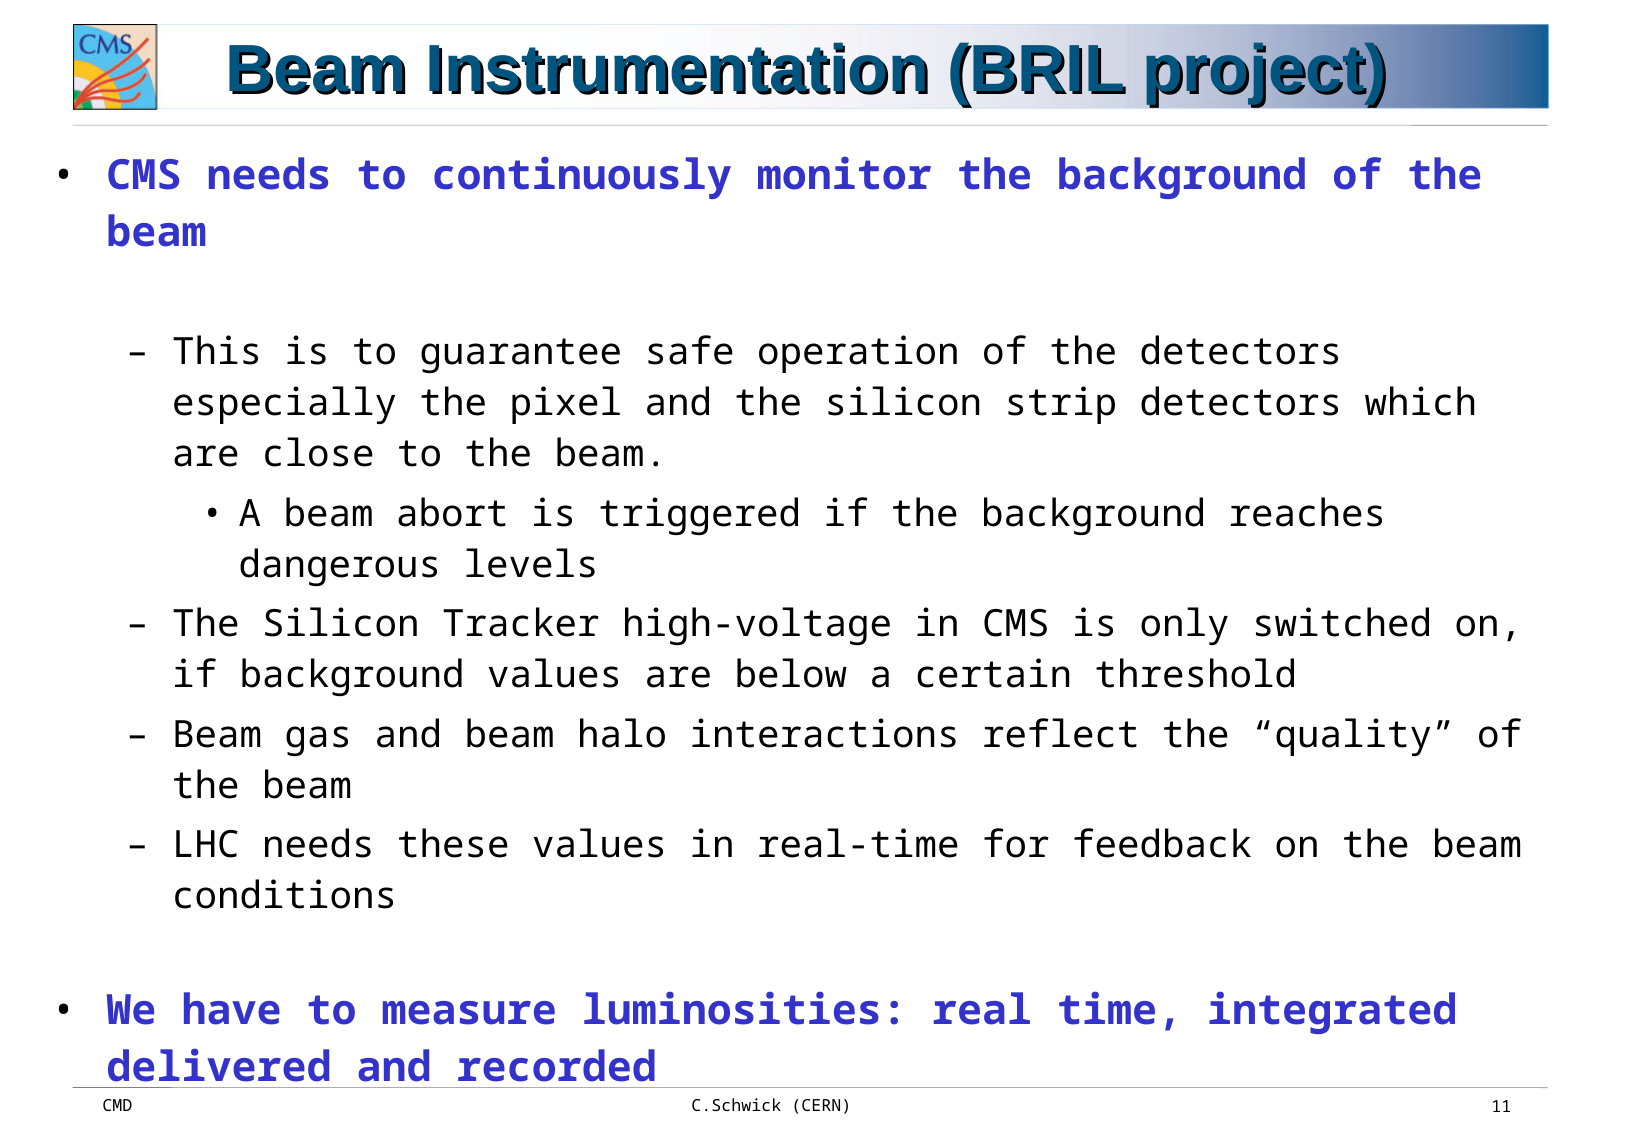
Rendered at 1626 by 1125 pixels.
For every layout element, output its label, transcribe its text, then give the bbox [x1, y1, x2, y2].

list CMS needs to continuously monitor the background of the beam This is to guarantee safe operation of the detectors especially the pixel and the silicon strip detectors which are close to the beam. A beam abort is triggered if the background reaches dangerous levels The Silicon Tracker high-voltage in CMS is only switched on, if background values are below a certain threshold Beam gas and beam halo interactions reflect the “quality” of the beam LHC needs these values in real-time for feedback on the beam conditions We have to measure luminosities: real time, integrated delivered and recorded These values are needed for physics and by the LHC as feedback CMS measures luminosity with “standard sub-detectors” like HF (the “main” luminosity detector) or Pixel and with a set of dedicated detectors built and operated under the BRIL project (BCM1F, PLT) The calculation of the luminosity of ALL these detectors is done under the BRIL project [51, 144, 1566, 1018]
picture [1462, 24, 1551, 110]
picture [72, 24, 152, 110]
title Beam Instrumentation (BRIL project) [152, 21, 1462, 117]
